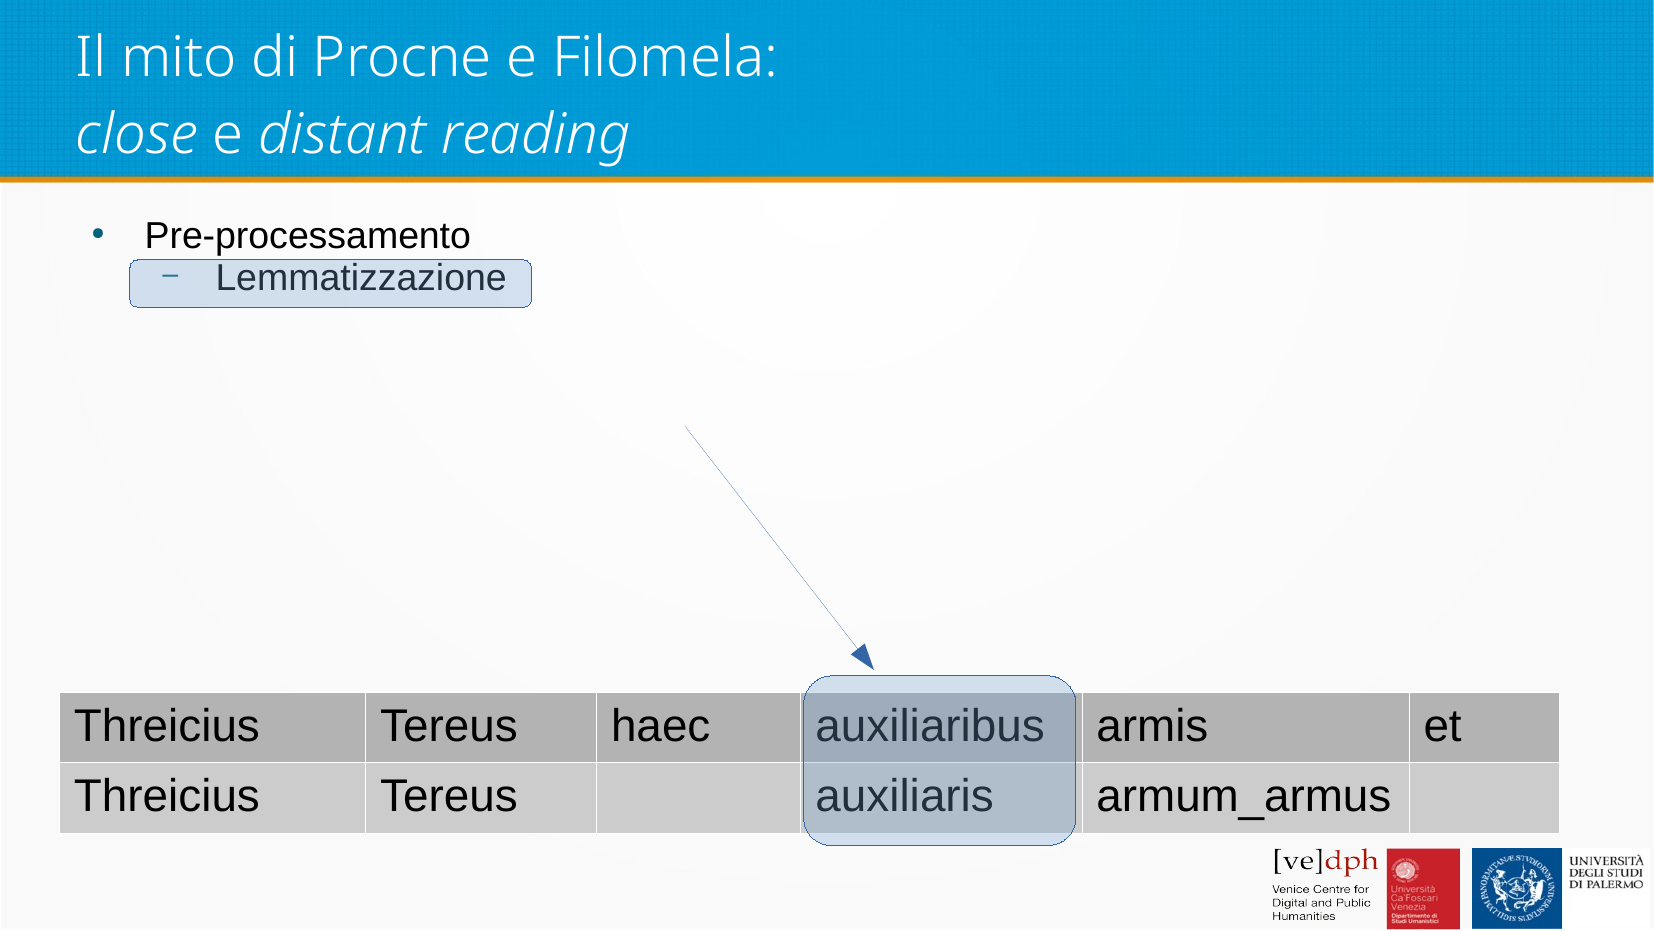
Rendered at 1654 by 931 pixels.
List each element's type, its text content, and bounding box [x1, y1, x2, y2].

text_box Pre-processamento Lemmatizzazione [59, 206, 1595, 697]
table_cell [597, 763, 800, 833]
table_header Tereus [366, 693, 596, 762]
table_header et [1410, 693, 1559, 762]
table_cell Tereus [366, 763, 596, 833]
title Il mito di Procne e Filomela: close e distant reading [75, 14, 1564, 171]
table_cell Threicius [60, 763, 365, 833]
picture [0, 175, 1654, 931]
table_cell auxiliaris [1072, 763, 1082, 833]
text_box [803, 675, 1076, 846]
table_cell auxiliaris [801, 763, 807, 833]
table_header auxiliaribus [801, 693, 805, 762]
table_cell [1410, 763, 1559, 833]
table_header Threicius [60, 693, 365, 762]
table_cell armum_armus [1083, 763, 1409, 833]
text_box [129, 259, 532, 308]
table_header auxiliaribus [1075, 693, 1082, 762]
table_header armis [1083, 693, 1409, 762]
table_header haec [597, 693, 800, 762]
